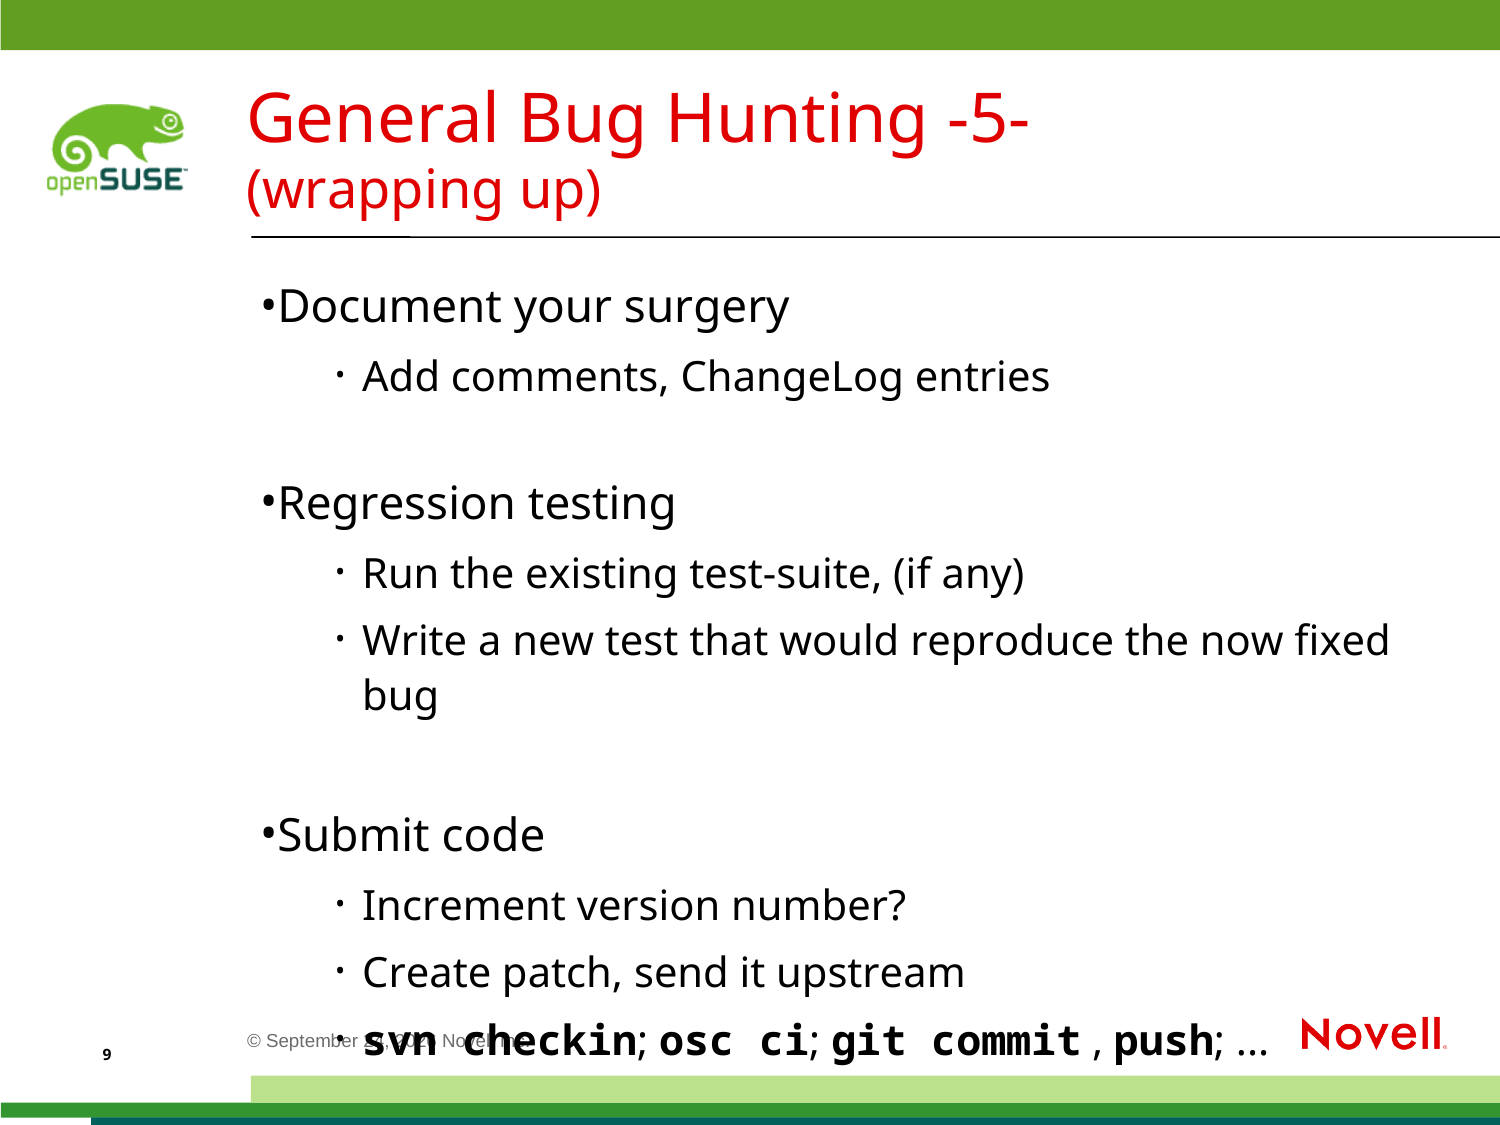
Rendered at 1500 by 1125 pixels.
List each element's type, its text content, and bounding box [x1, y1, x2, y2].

list Document your surgery Add comments, ChangeLog entries Regression testing Run the existing test-suite, (if any) Write a new test that would reproduce the now fixed bug Submit code Increment version number? Create patch, send it upstream svn checkin; osc ci; git commit , push; ... [245, 267, 1459, 1026]
picture [1295, 1026, 1453, 1056]
picture [47, 104, 188, 197]
title General Bug Hunting -5- (wrapping up) [246, 60, 1409, 239]
